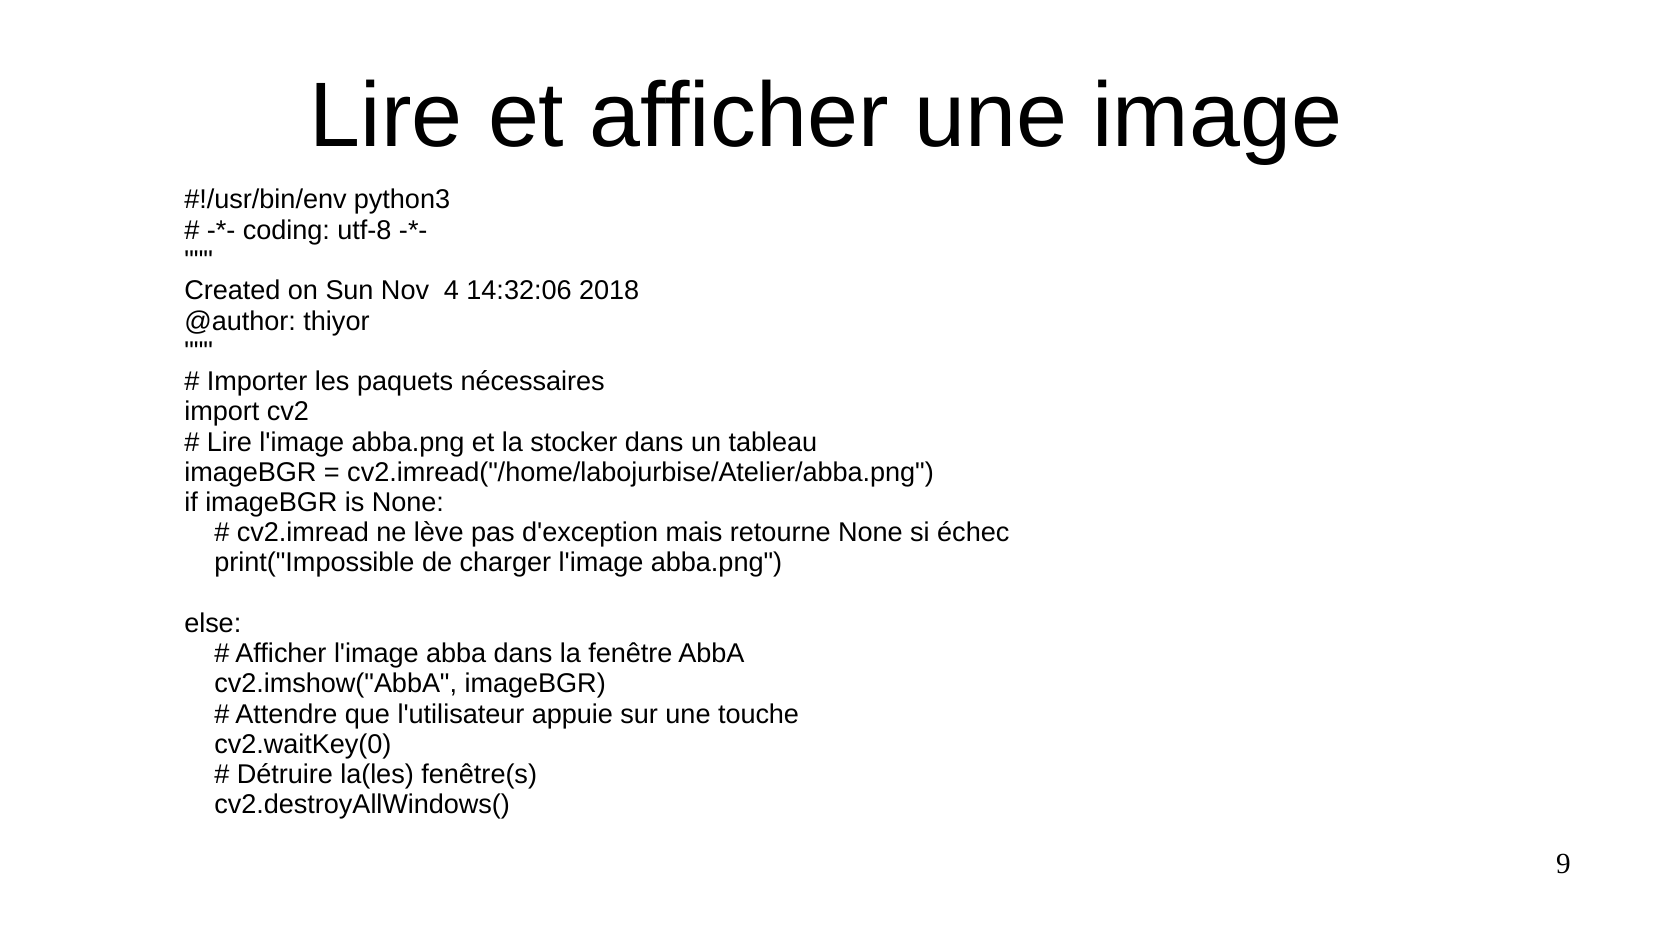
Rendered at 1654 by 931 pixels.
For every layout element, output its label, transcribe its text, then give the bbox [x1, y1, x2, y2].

title Lire et afficher une image [82, 37, 1571, 193]
text_box #!/usr/bin/env python3 # -*- coding: utf-8 -*- """ Created on Sun Nov 4 14:32:06 2018 @author: thiyor """ # Importer les paquets nécessaires import cv2 # Lire l'image abba.png et la stocker dans un tableau imageBGR = cv2.imread("/home/labojurbise/Atelier/abba.png") if imageBGR is None: # cv2.imread ne lève pas d'exception mais retourne None si échec print("Impossible de charger l'image abba.png") else: # Afficher l'image abba dans la fenêtre AbbA cv2.imshow("AbbA", imageBGR) # Attendre que l'utilisateur appuie sur une touche cv2.waitKey(0) # Détruire la(les) fenêtre(s) cv2.destroyAllWindows() [118, 177, 1075, 886]
